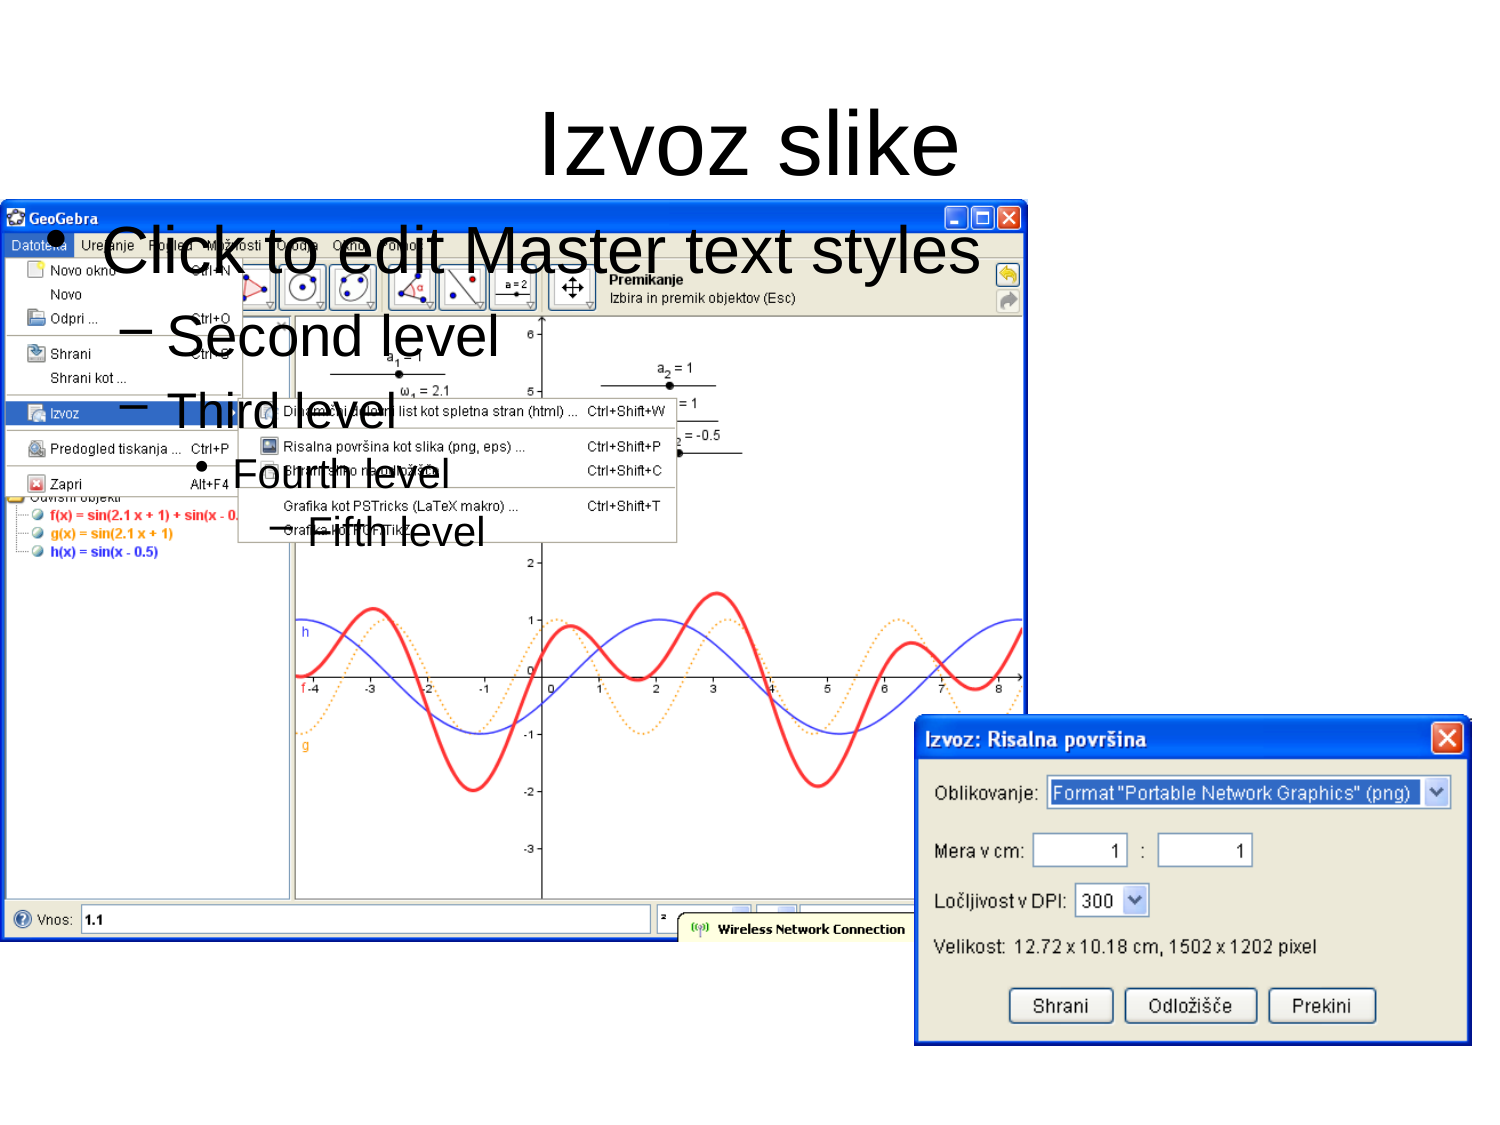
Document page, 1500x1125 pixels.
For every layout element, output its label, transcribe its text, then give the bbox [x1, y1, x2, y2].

title Izvoz slike [75, 45, 1425, 233]
picture [0, 199, 1472, 1047]
